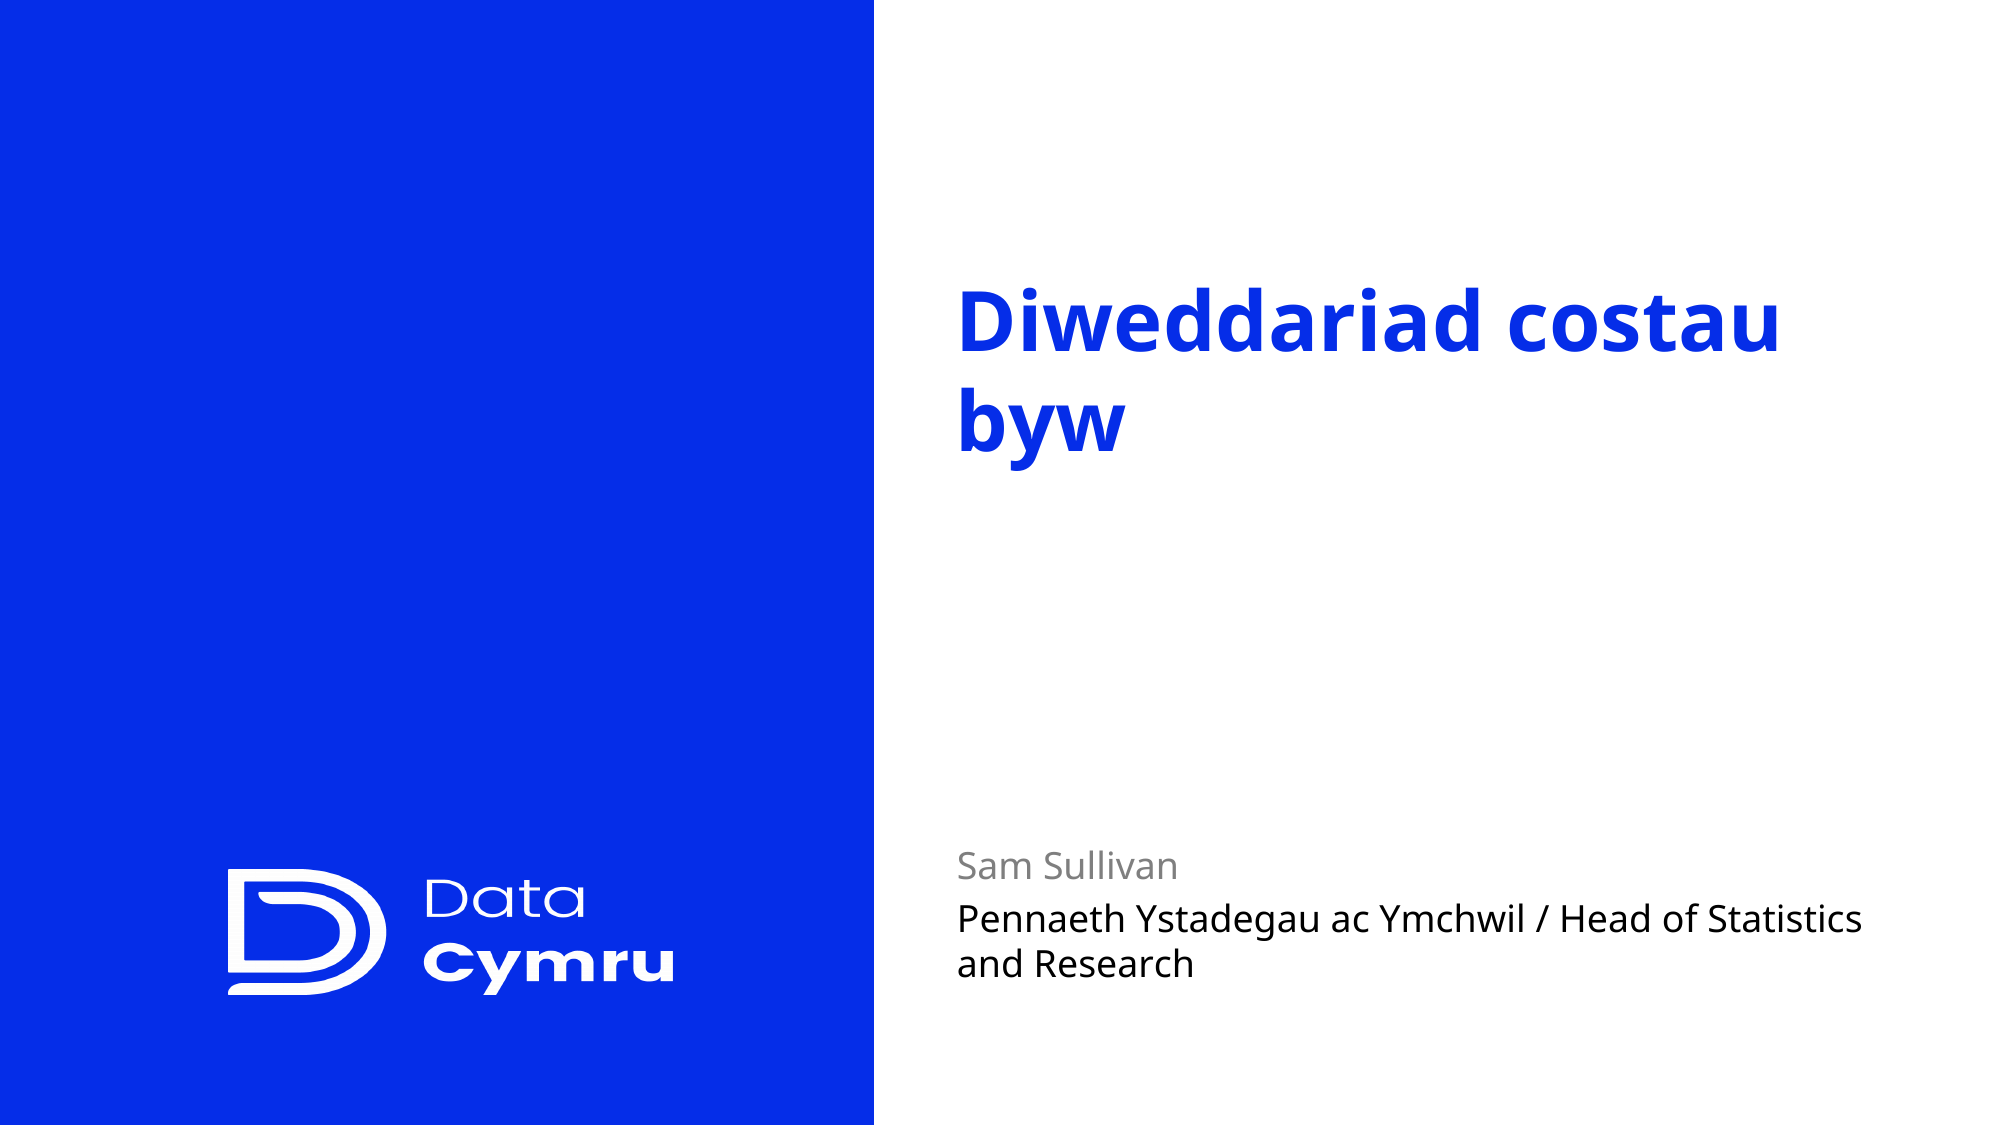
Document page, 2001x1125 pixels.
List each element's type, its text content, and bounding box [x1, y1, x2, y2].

title Diweddariad costau byw [940, 137, 1922, 598]
subtitle Sam Sullivan Pennaeth Ystadegau ac Ymchwil / Head of Statistics and Research [941, 834, 1946, 930]
